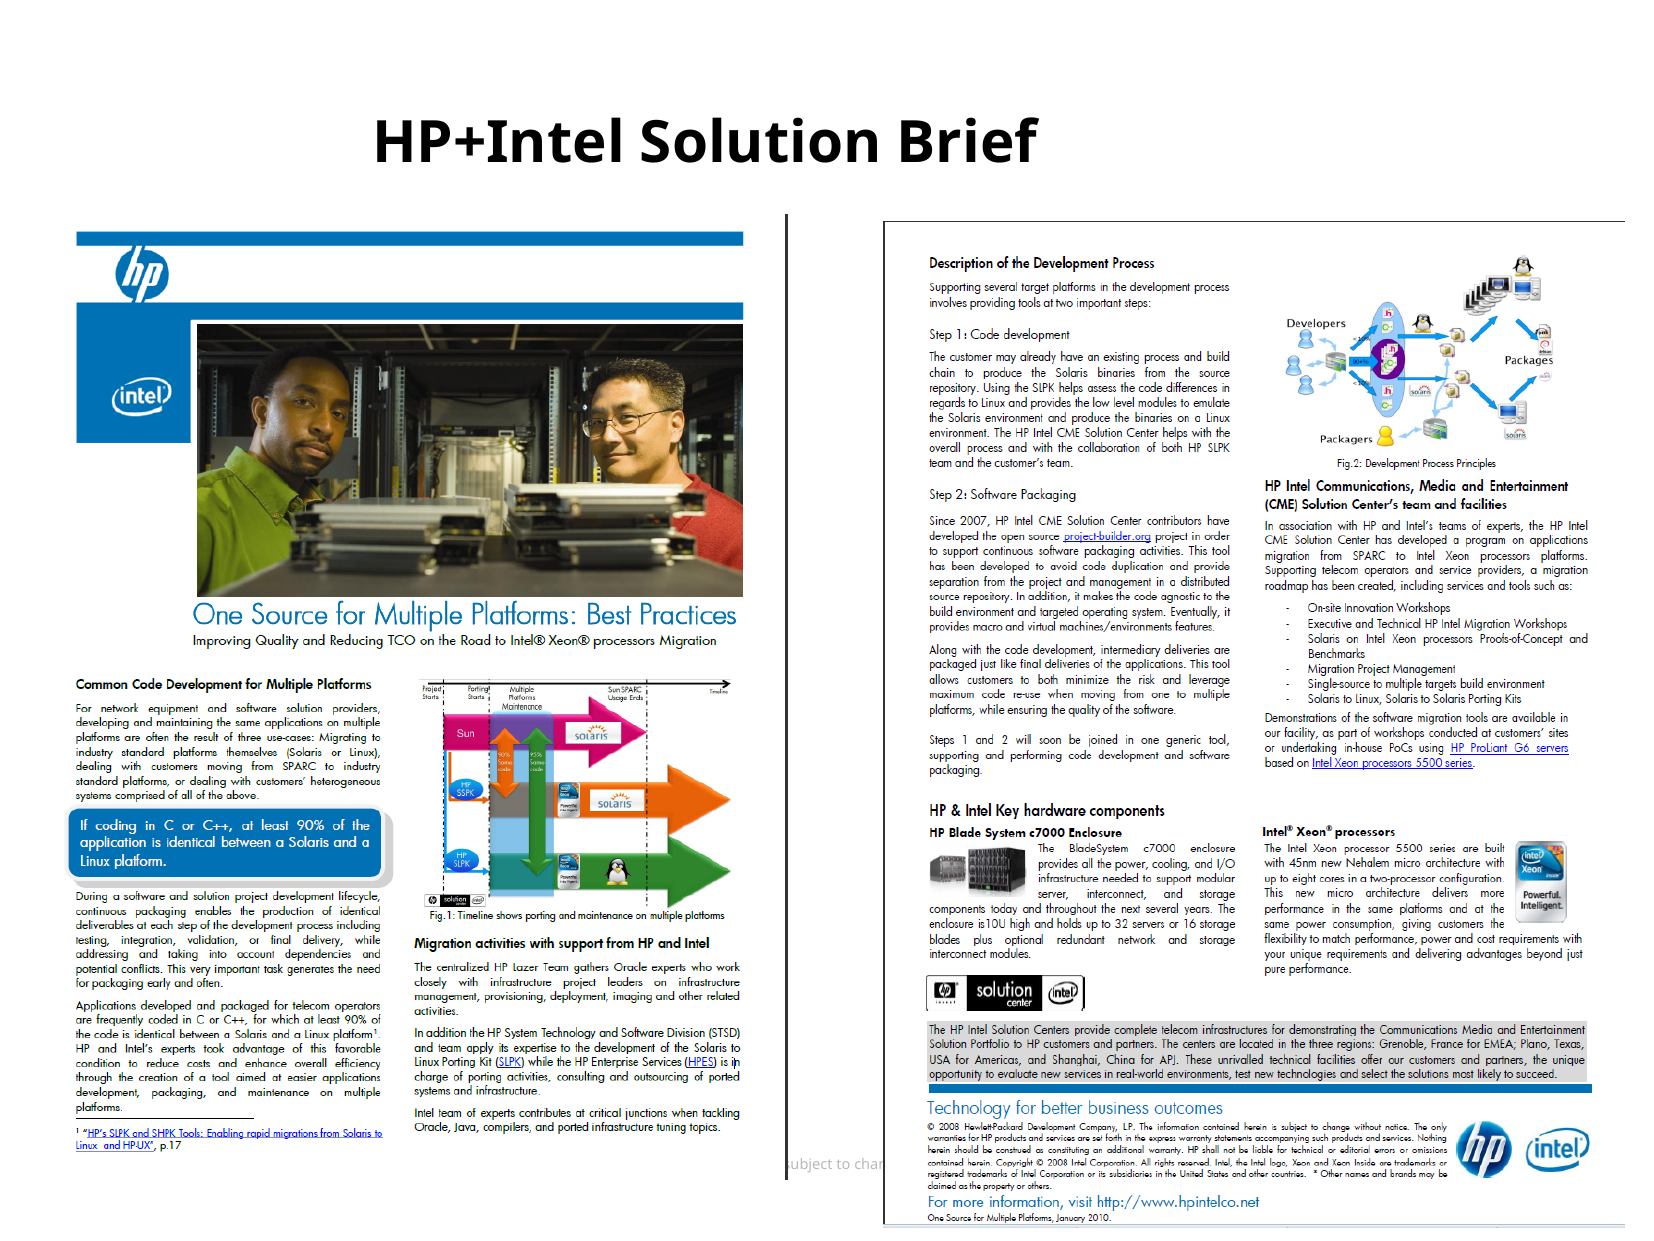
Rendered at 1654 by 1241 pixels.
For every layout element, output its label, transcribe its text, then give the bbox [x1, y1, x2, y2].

title HP+Intel Solution Brief [371, 62, 1286, 224]
picture [31, 214, 788, 1180]
picture [883, 221, 1625, 1228]
